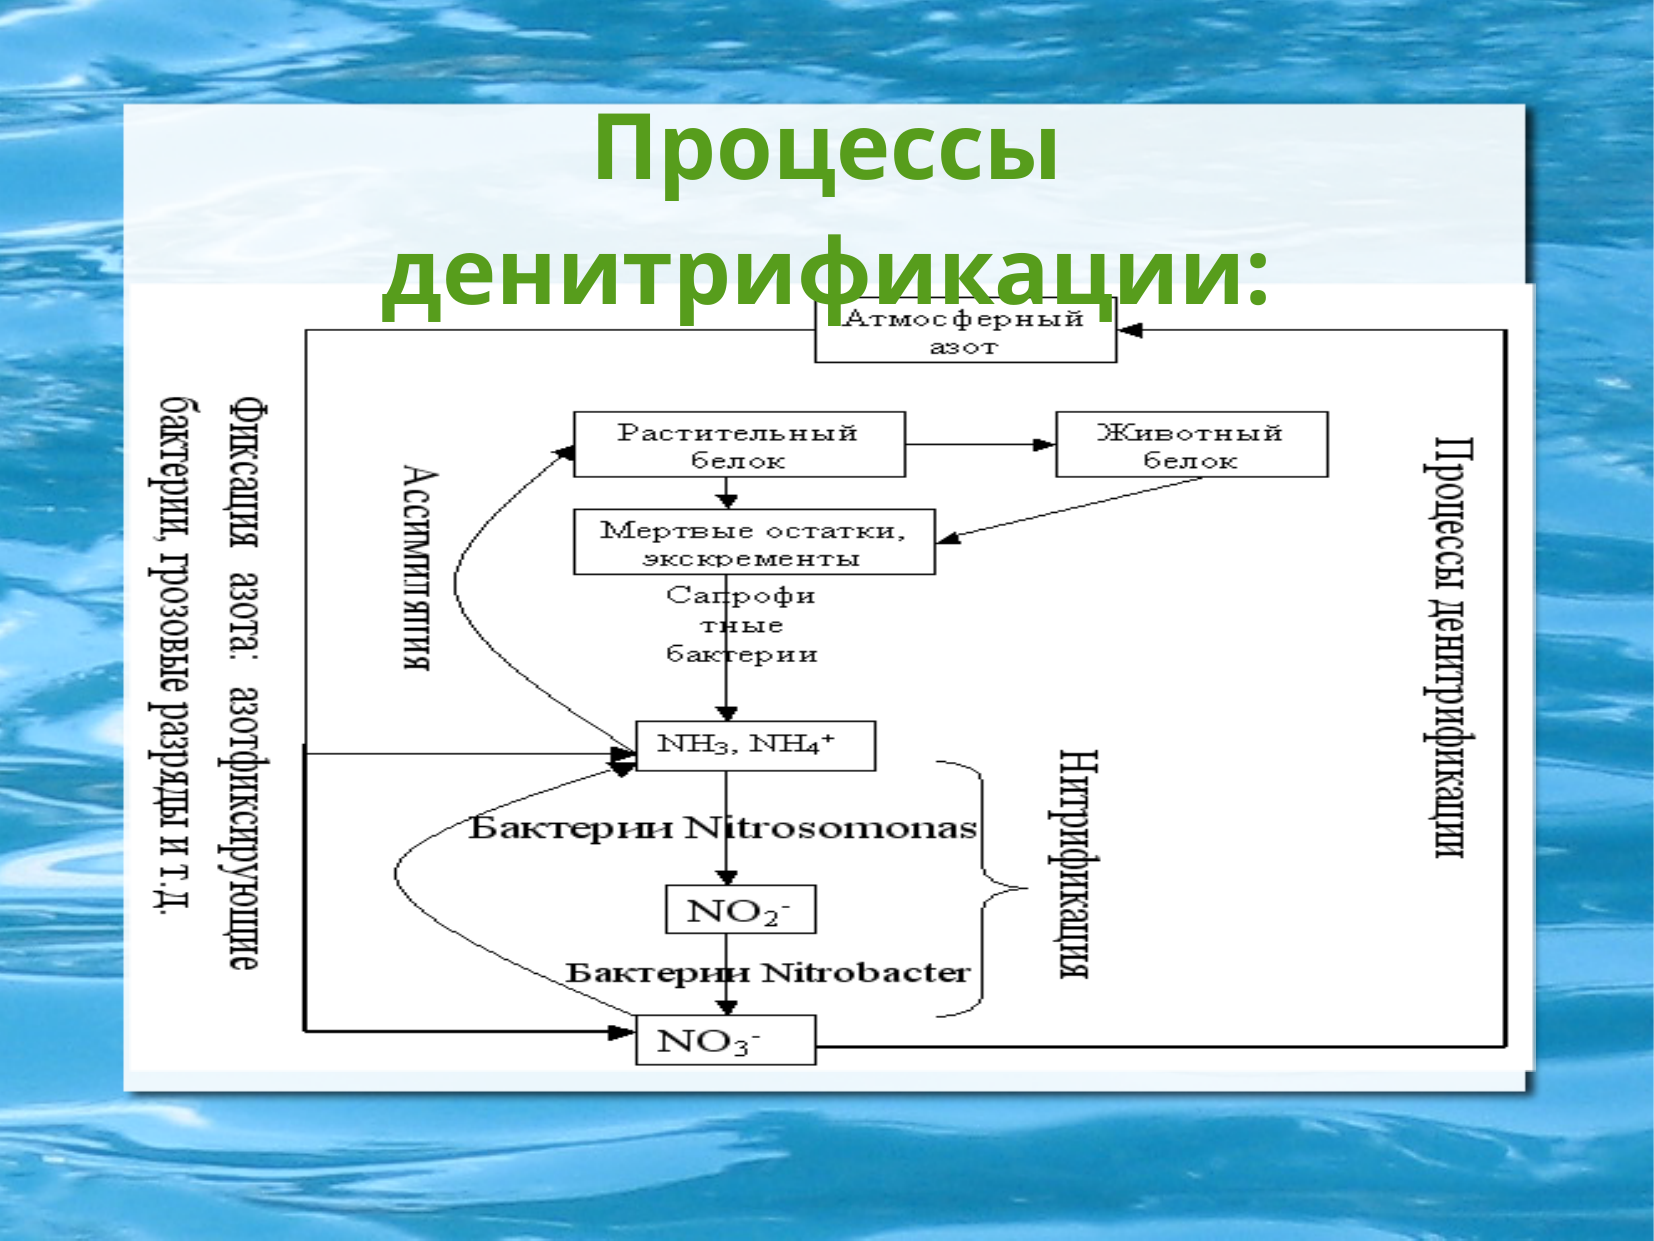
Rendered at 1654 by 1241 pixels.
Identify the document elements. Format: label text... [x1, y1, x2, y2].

title Процессы денитрификации: [147, 118, 1506, 296]
picture [0, 0, 1654, 1241]
